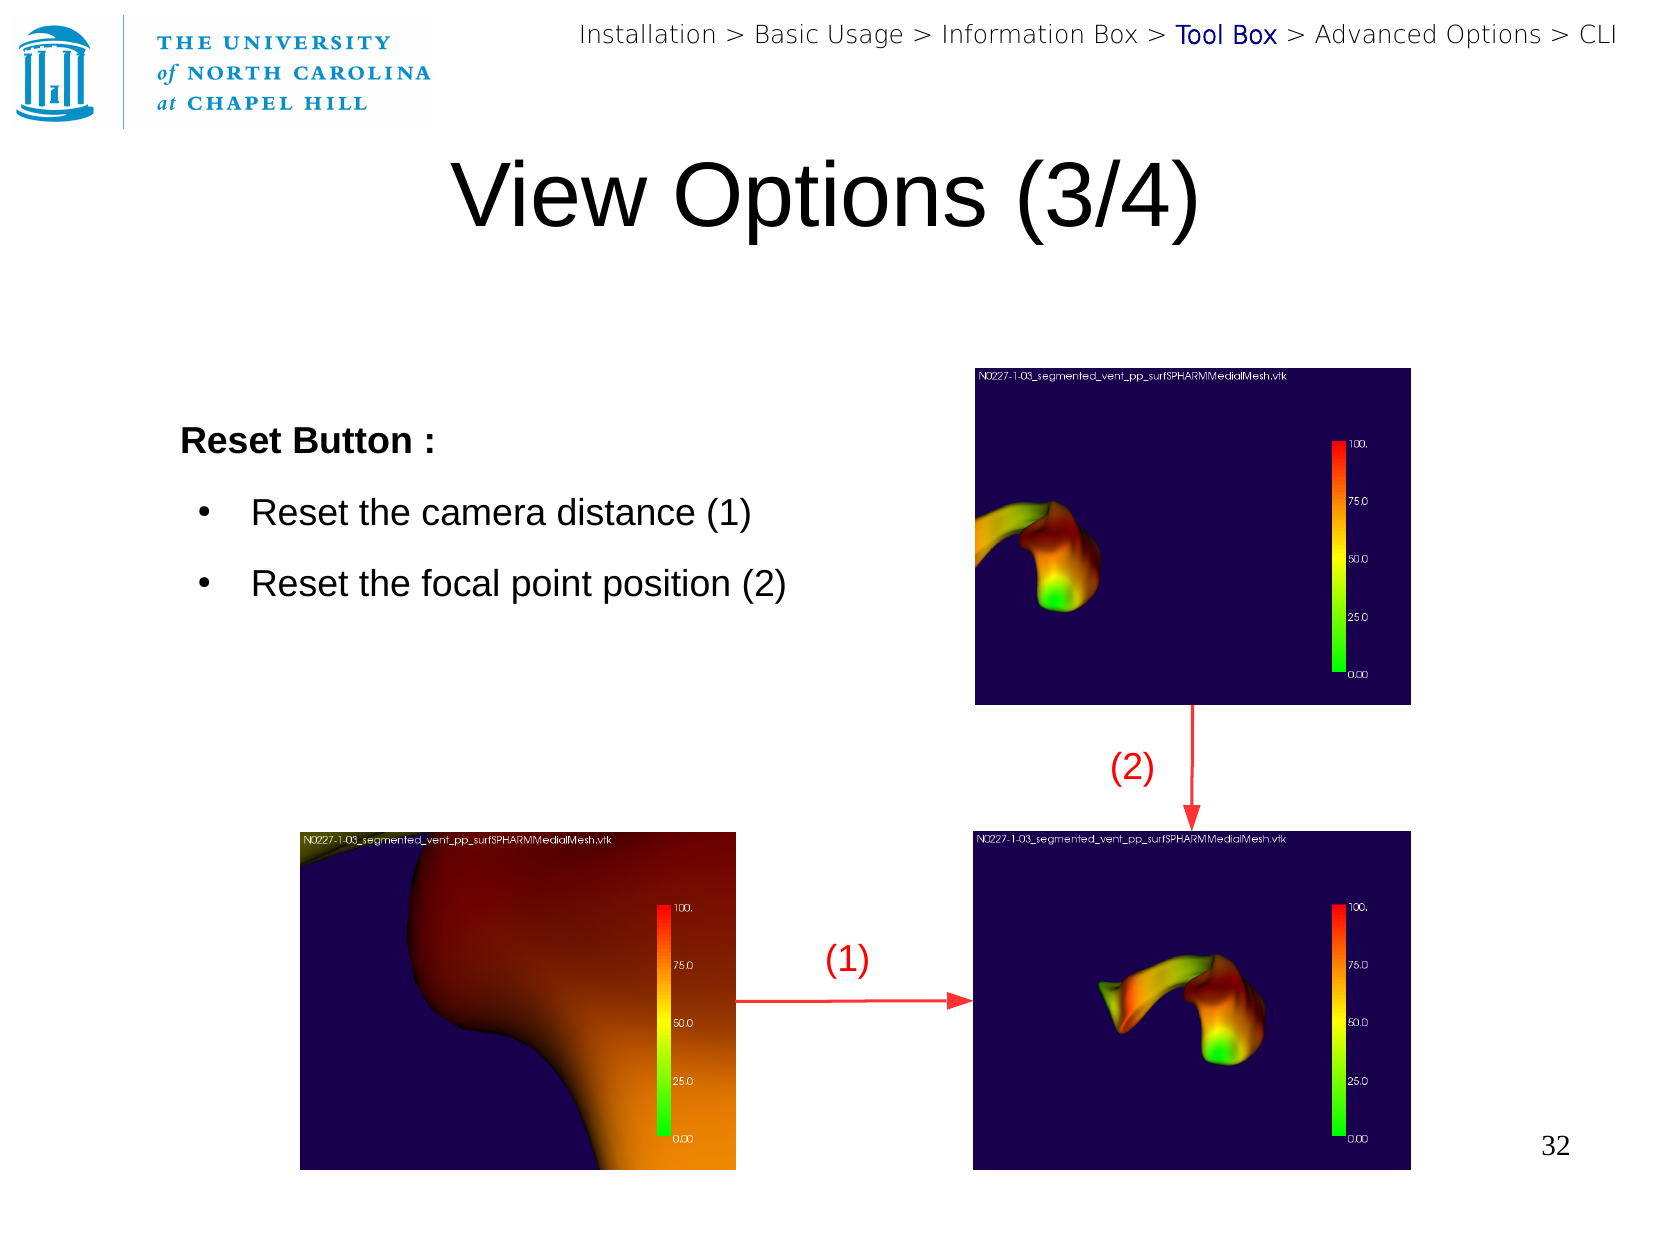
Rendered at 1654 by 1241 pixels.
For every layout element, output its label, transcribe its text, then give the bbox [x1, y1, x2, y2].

list Reset Button : Reset the camera distance (1) Reset the focal point position (2) [180, 420, 1111, 873]
text_box (1) [810, 930, 886, 987]
text_box Installation > Basic Usage > Information Box > Tool Box > Advanced Options > CLI [564, 12, 1654, 58]
text_box (2) [1095, 738, 1171, 796]
picture [973, 831, 1411, 1171]
picture [300, 832, 736, 1171]
picture [975, 368, 1411, 706]
picture [11, 12, 436, 132]
title View Options (3/4) [82, 90, 1571, 298]
